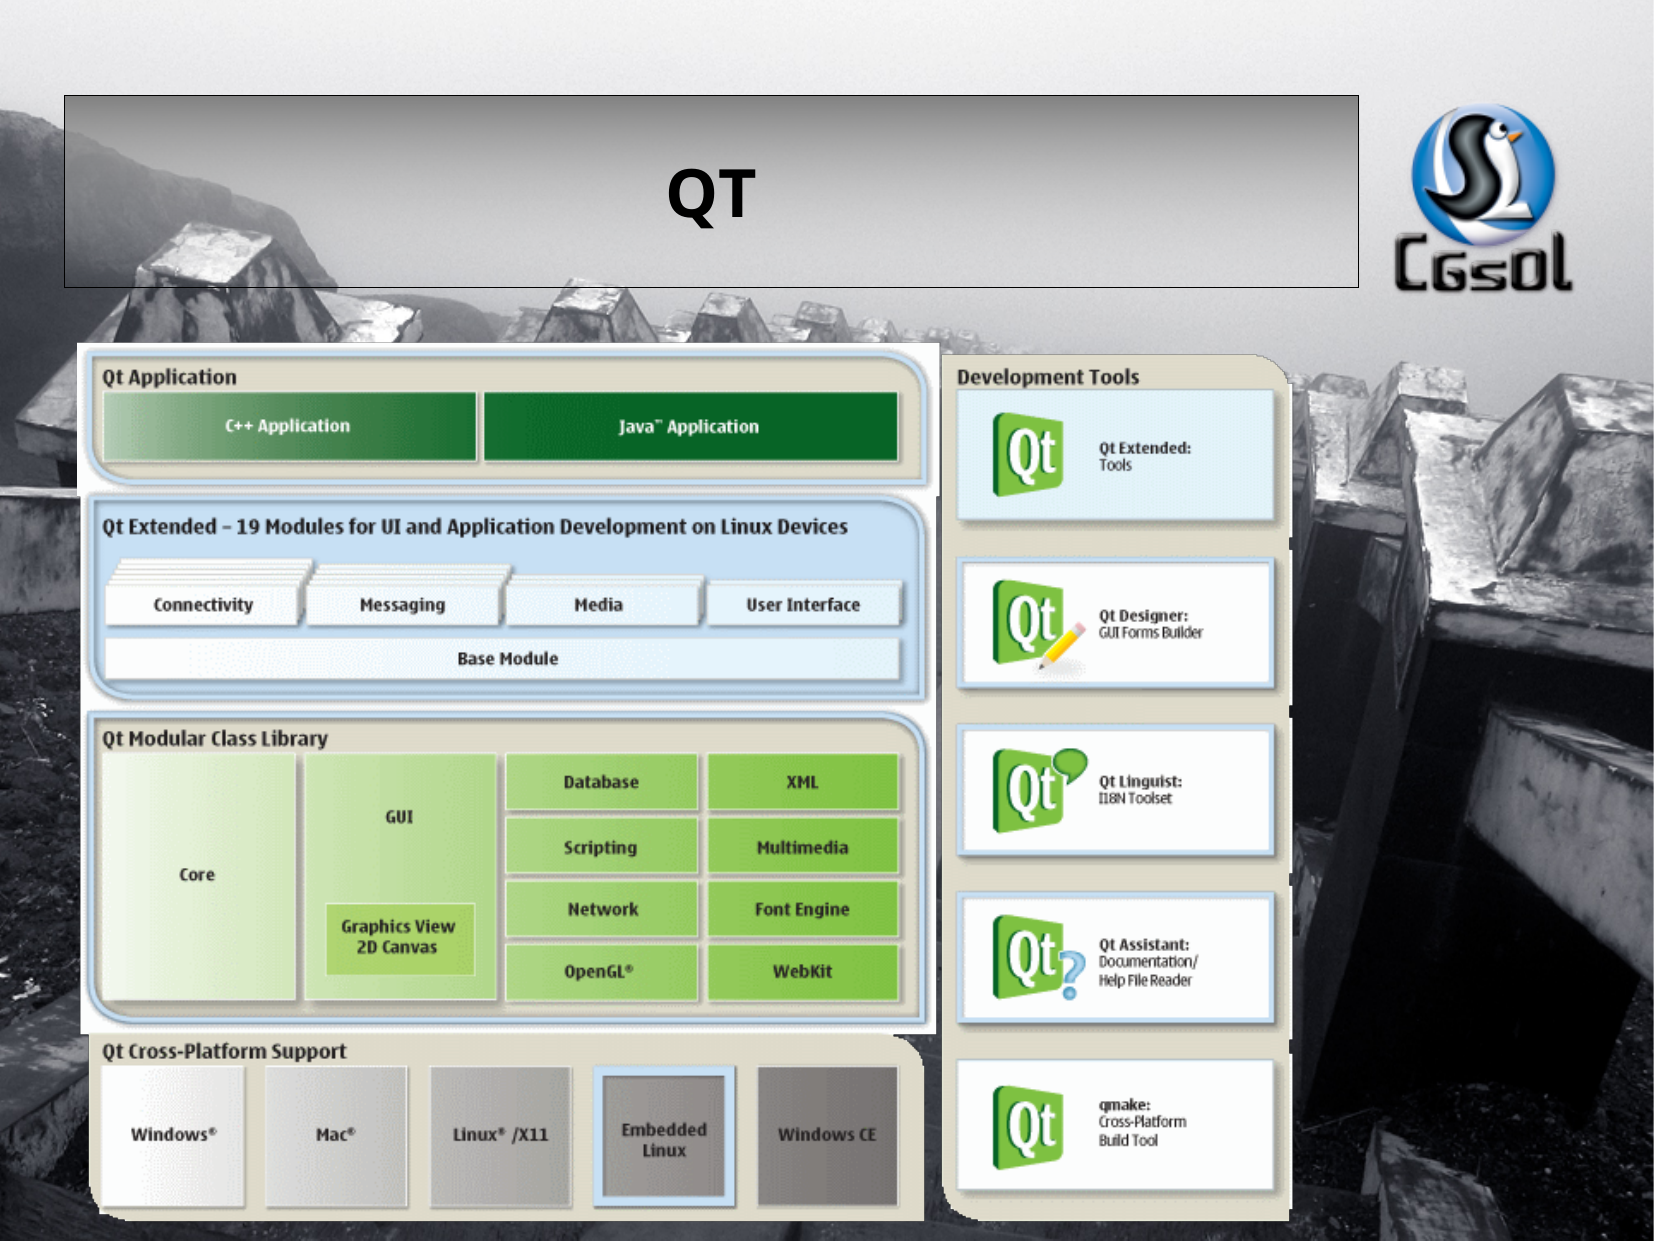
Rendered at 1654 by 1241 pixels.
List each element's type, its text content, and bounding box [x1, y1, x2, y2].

picture [0, 0, 1654, 1241]
title QT [64, 95, 1359, 288]
